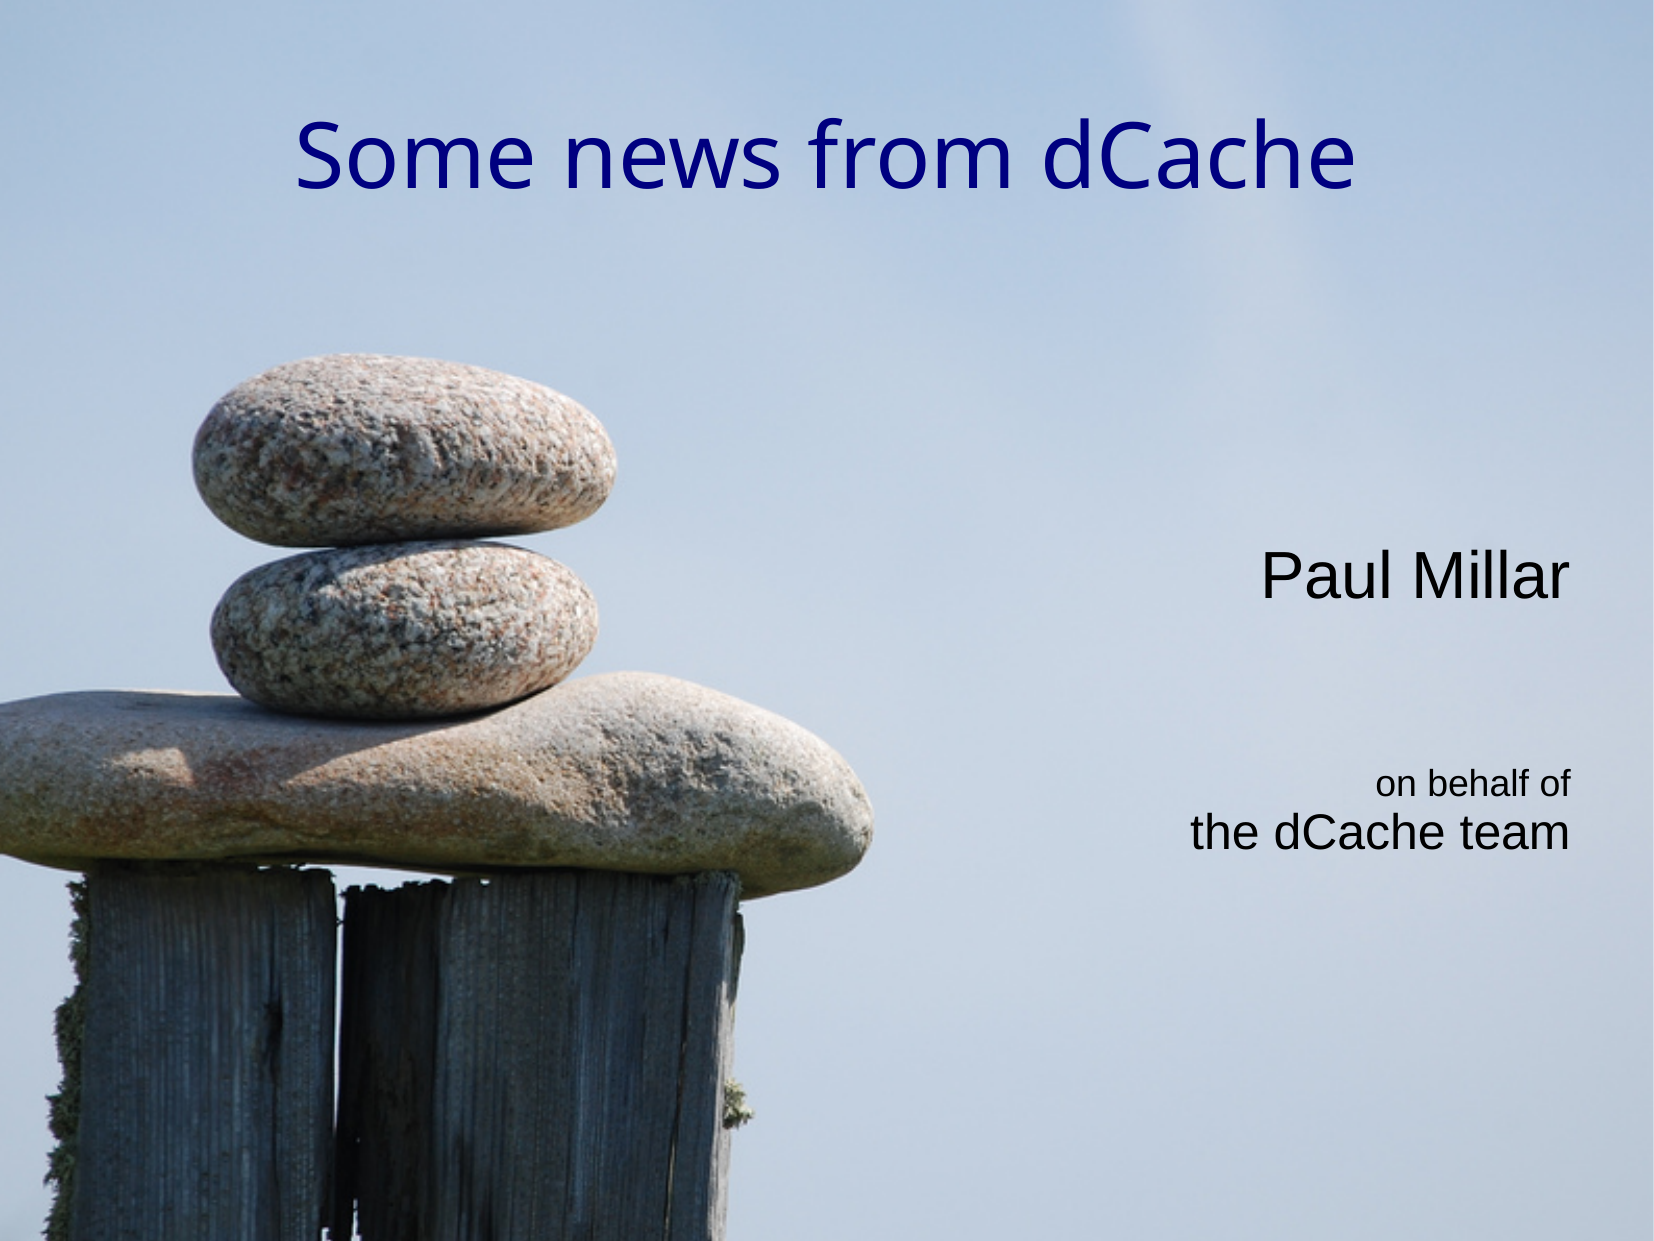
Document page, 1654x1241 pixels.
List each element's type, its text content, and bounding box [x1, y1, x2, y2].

picture [0, 0, 1654, 1241]
subtitle Paul Millar on behalf of the dCache team [82, 290, 1571, 1109]
title Some news from dCache [82, 49, 1571, 257]
